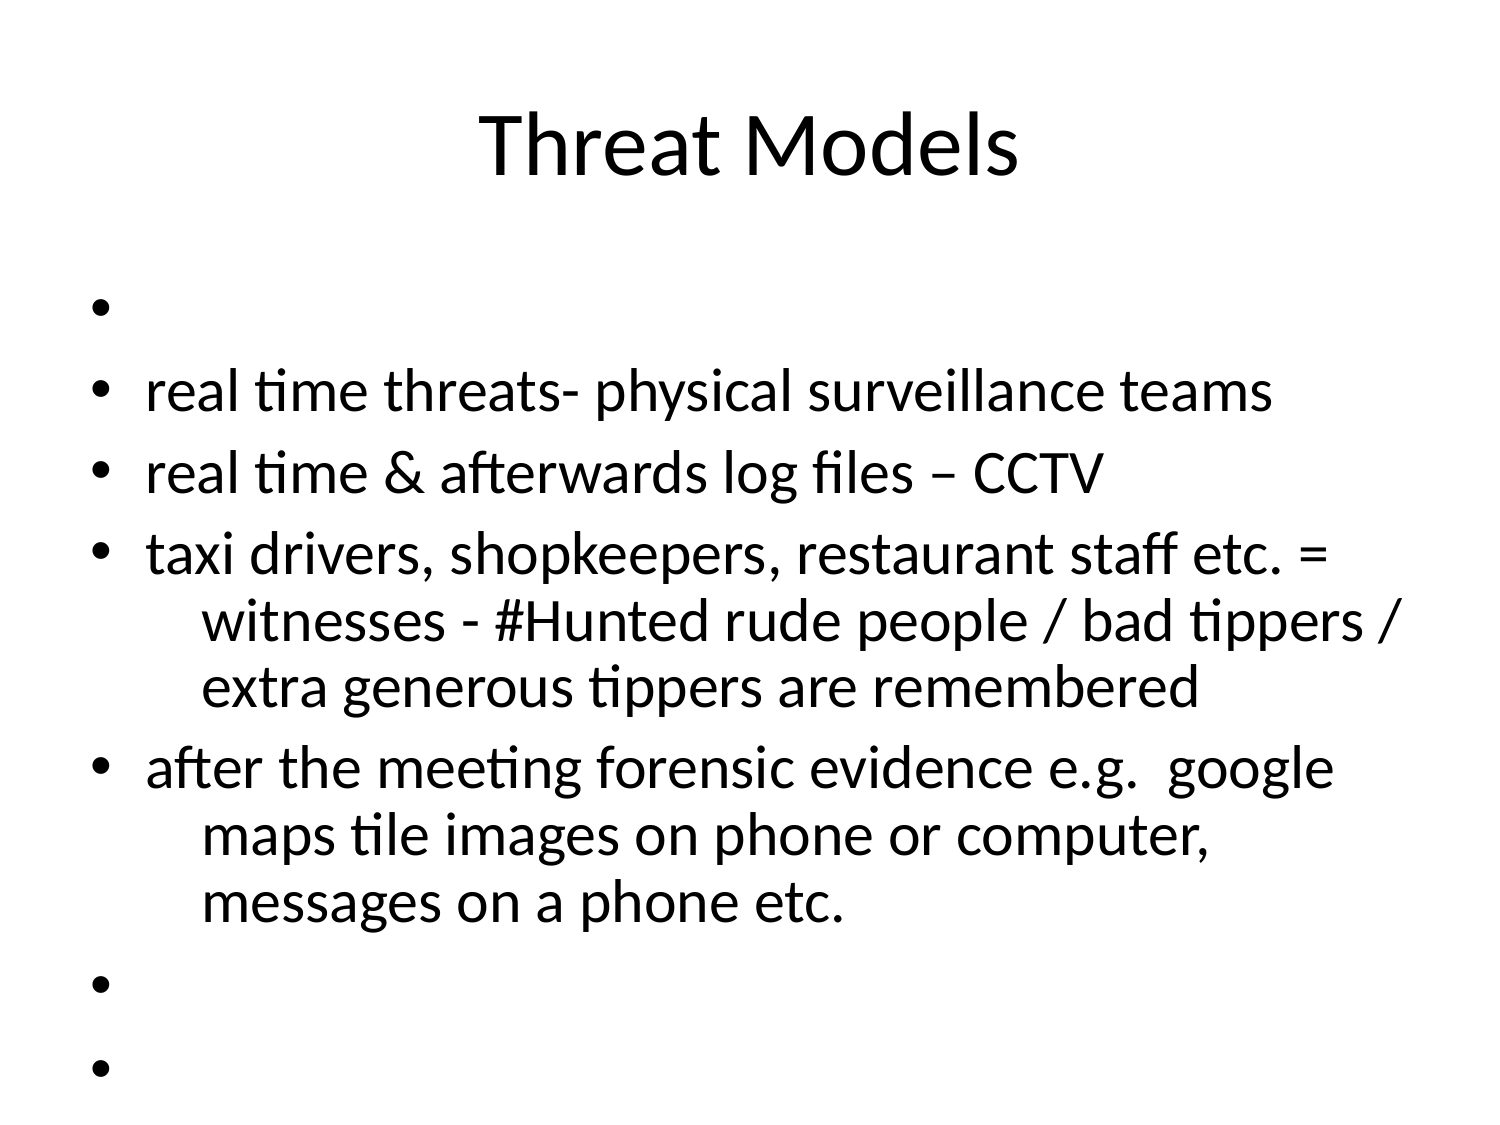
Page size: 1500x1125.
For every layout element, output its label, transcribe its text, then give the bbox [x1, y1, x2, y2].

list real time threats- physical surveillance teams real time & afterwards log files – CCTV taxi drivers, shopkeepers, restaurant staff etc. = witnesses - #Hunted rude people / bad tippers / extra generous tippers are remembered after the meeting forensic evidence e.g. google maps tile images on phone or computer, messages on a phone etc. [75, 262, 1426, 1005]
title Threat Models [75, 45, 1426, 233]
